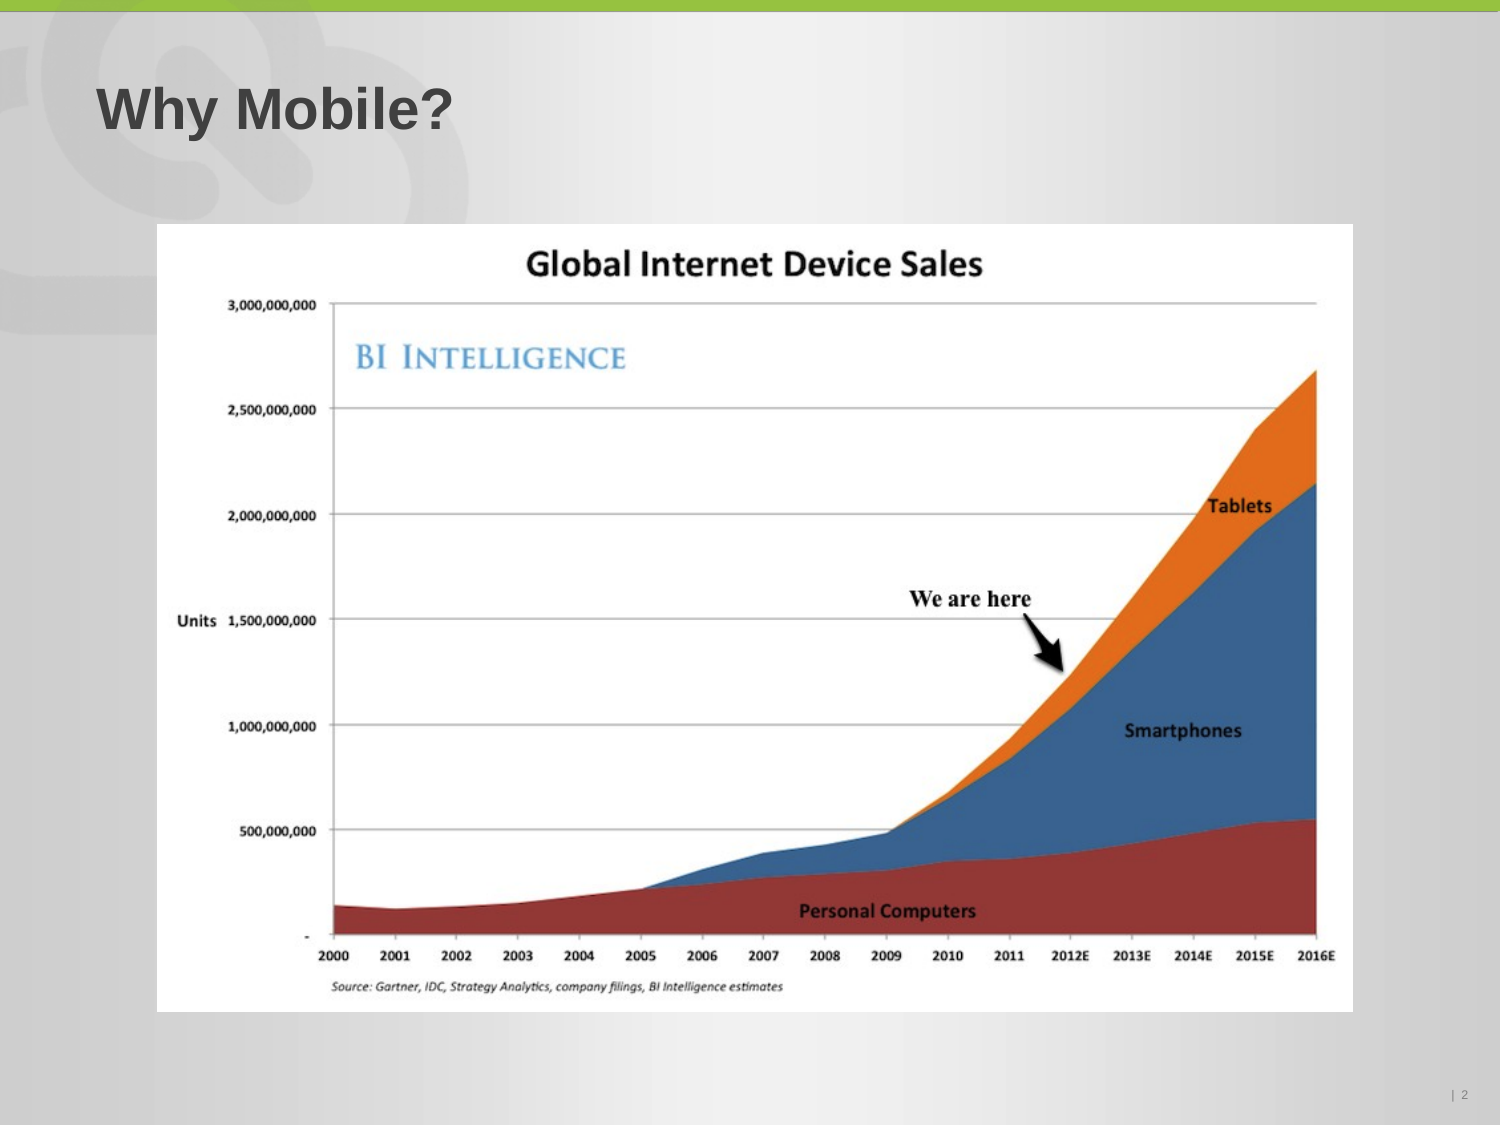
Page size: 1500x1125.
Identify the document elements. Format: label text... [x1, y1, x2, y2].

list Why Mobile? [81, 64, 1390, 218]
picture [0, 0, 1500, 1125]
